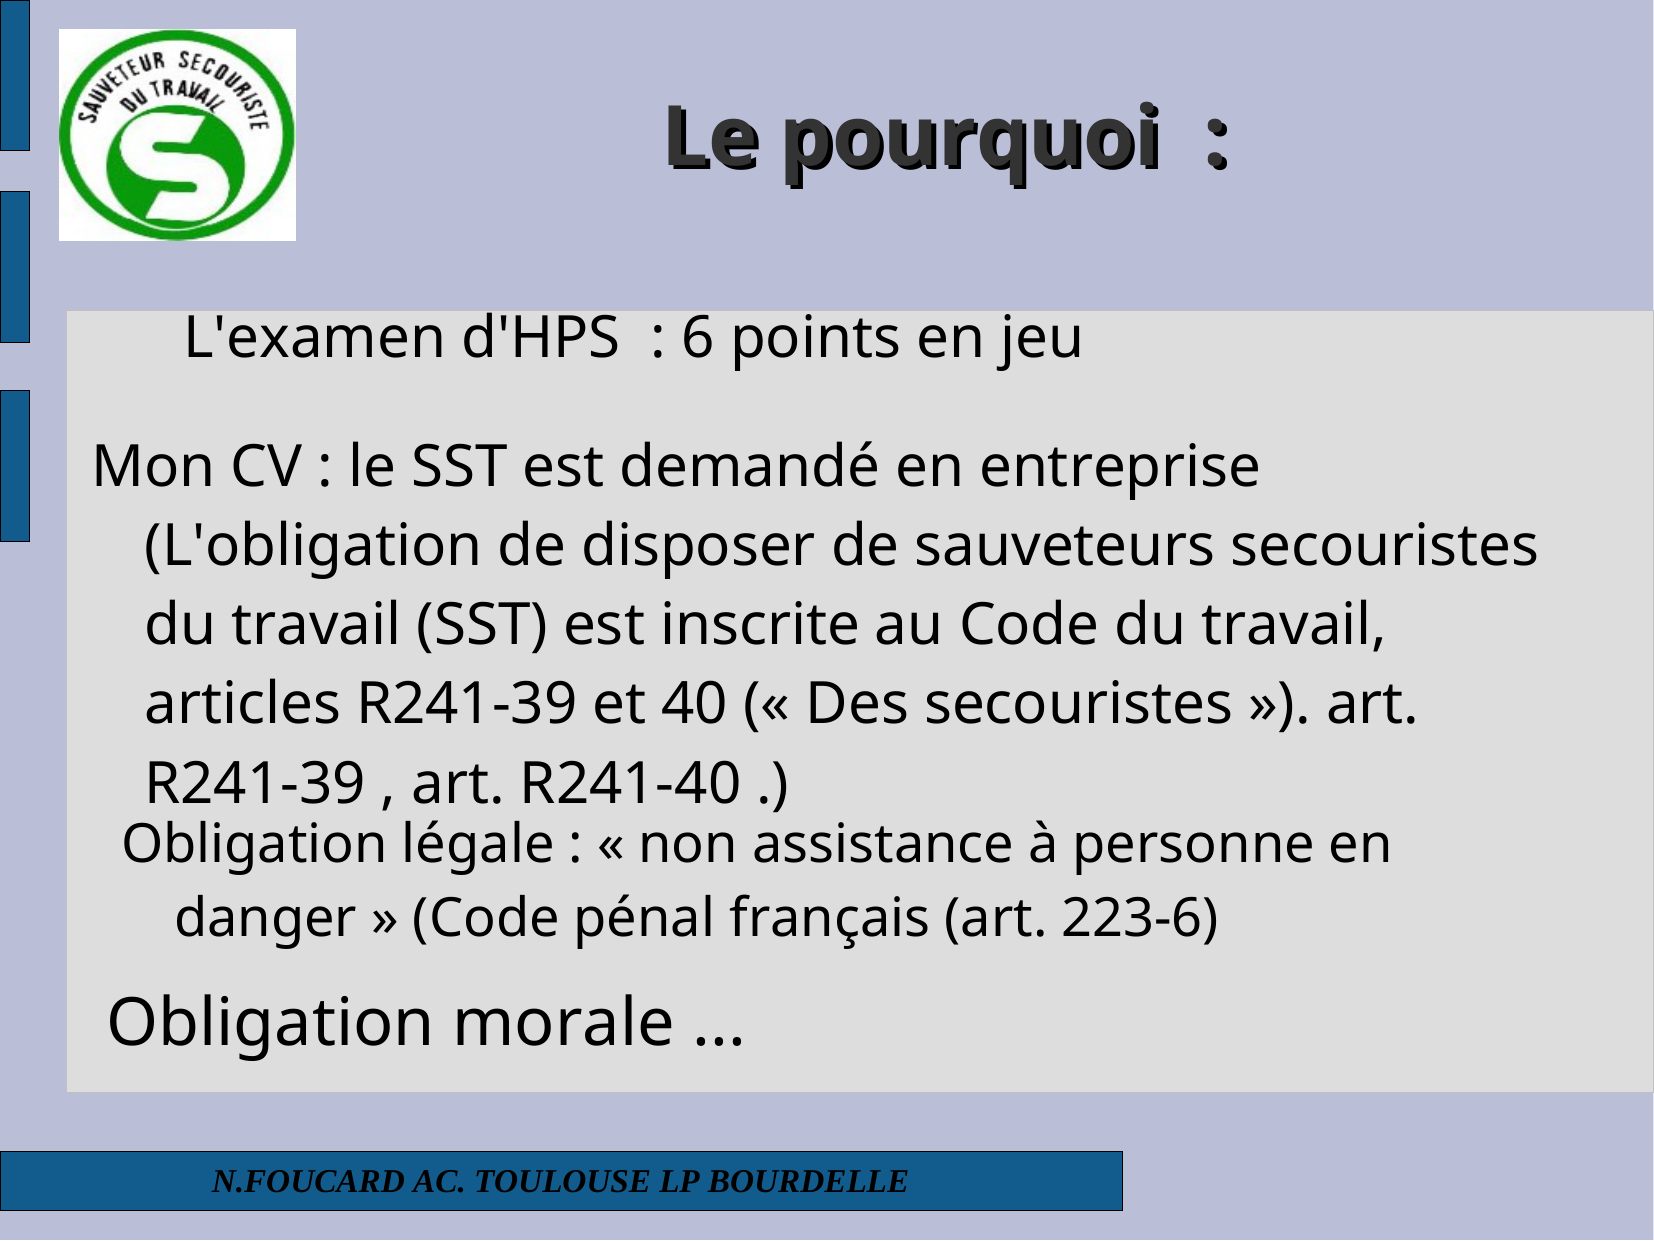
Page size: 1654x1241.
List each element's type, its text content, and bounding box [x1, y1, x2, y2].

list L'examen d'HPS : 6 points en jeu [88, 295, 1536, 416]
text_box Mon CV : le SST est demandé en entreprise (L'obligation de disposer de sauveteurs secouristes du travail (SST) est inscrite au Code du travail, articles R241-39 et 40 (« Des secouristes »). art. R241-39 , art. R241-40 .) [59, 416, 1595, 756]
picture [59, 29, 296, 241]
text_box Obligation morale ... [88, 974, 886, 1123]
text_box Obligation légale : « non assistance à personne en danger » (Code pénal français (art. 223-6) [88, 797, 1565, 1034]
title Le pourquoi : [295, 36, 1595, 229]
